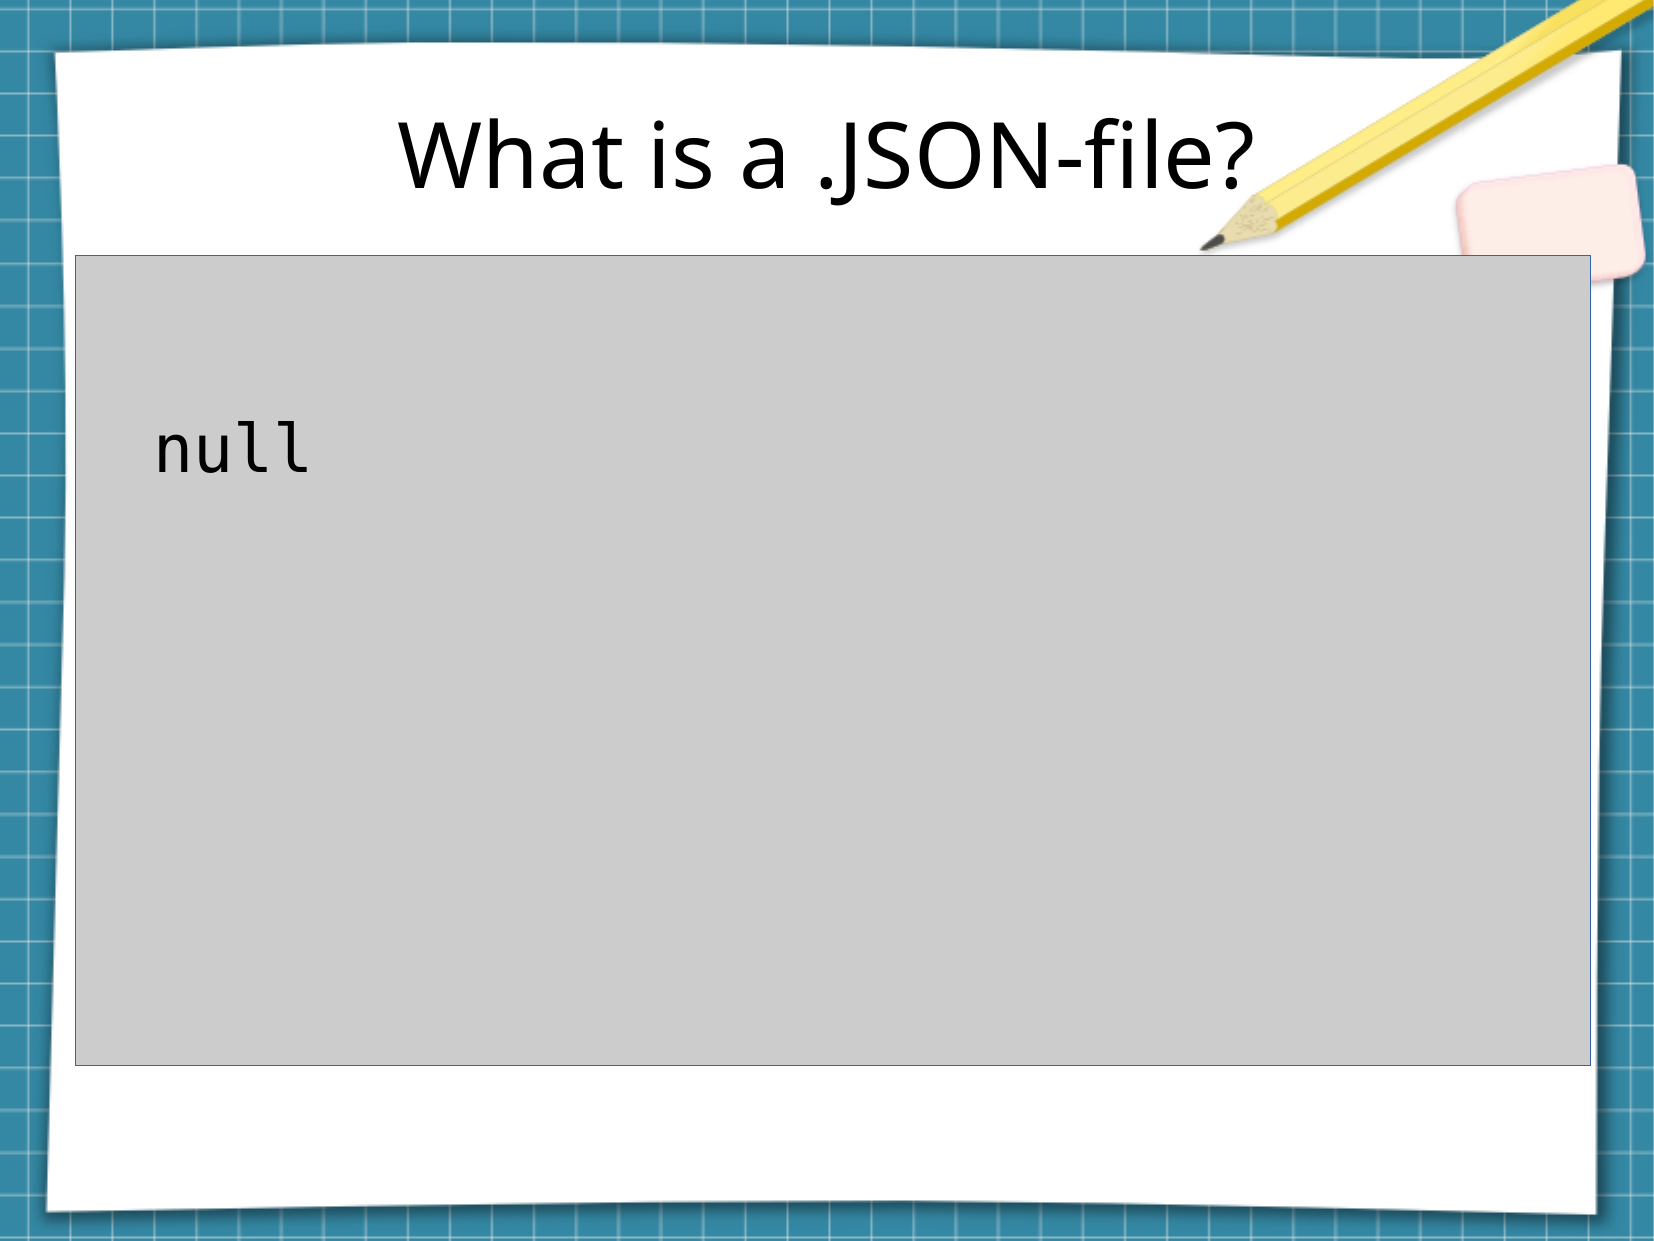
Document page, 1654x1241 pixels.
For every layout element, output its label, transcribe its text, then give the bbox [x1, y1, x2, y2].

title What is a .JSON-file? [82, 49, 1571, 257]
list null [82, 290, 1571, 1010]
picture [0, 0, 1654, 1241]
text_box [75, 255, 1591, 1066]
